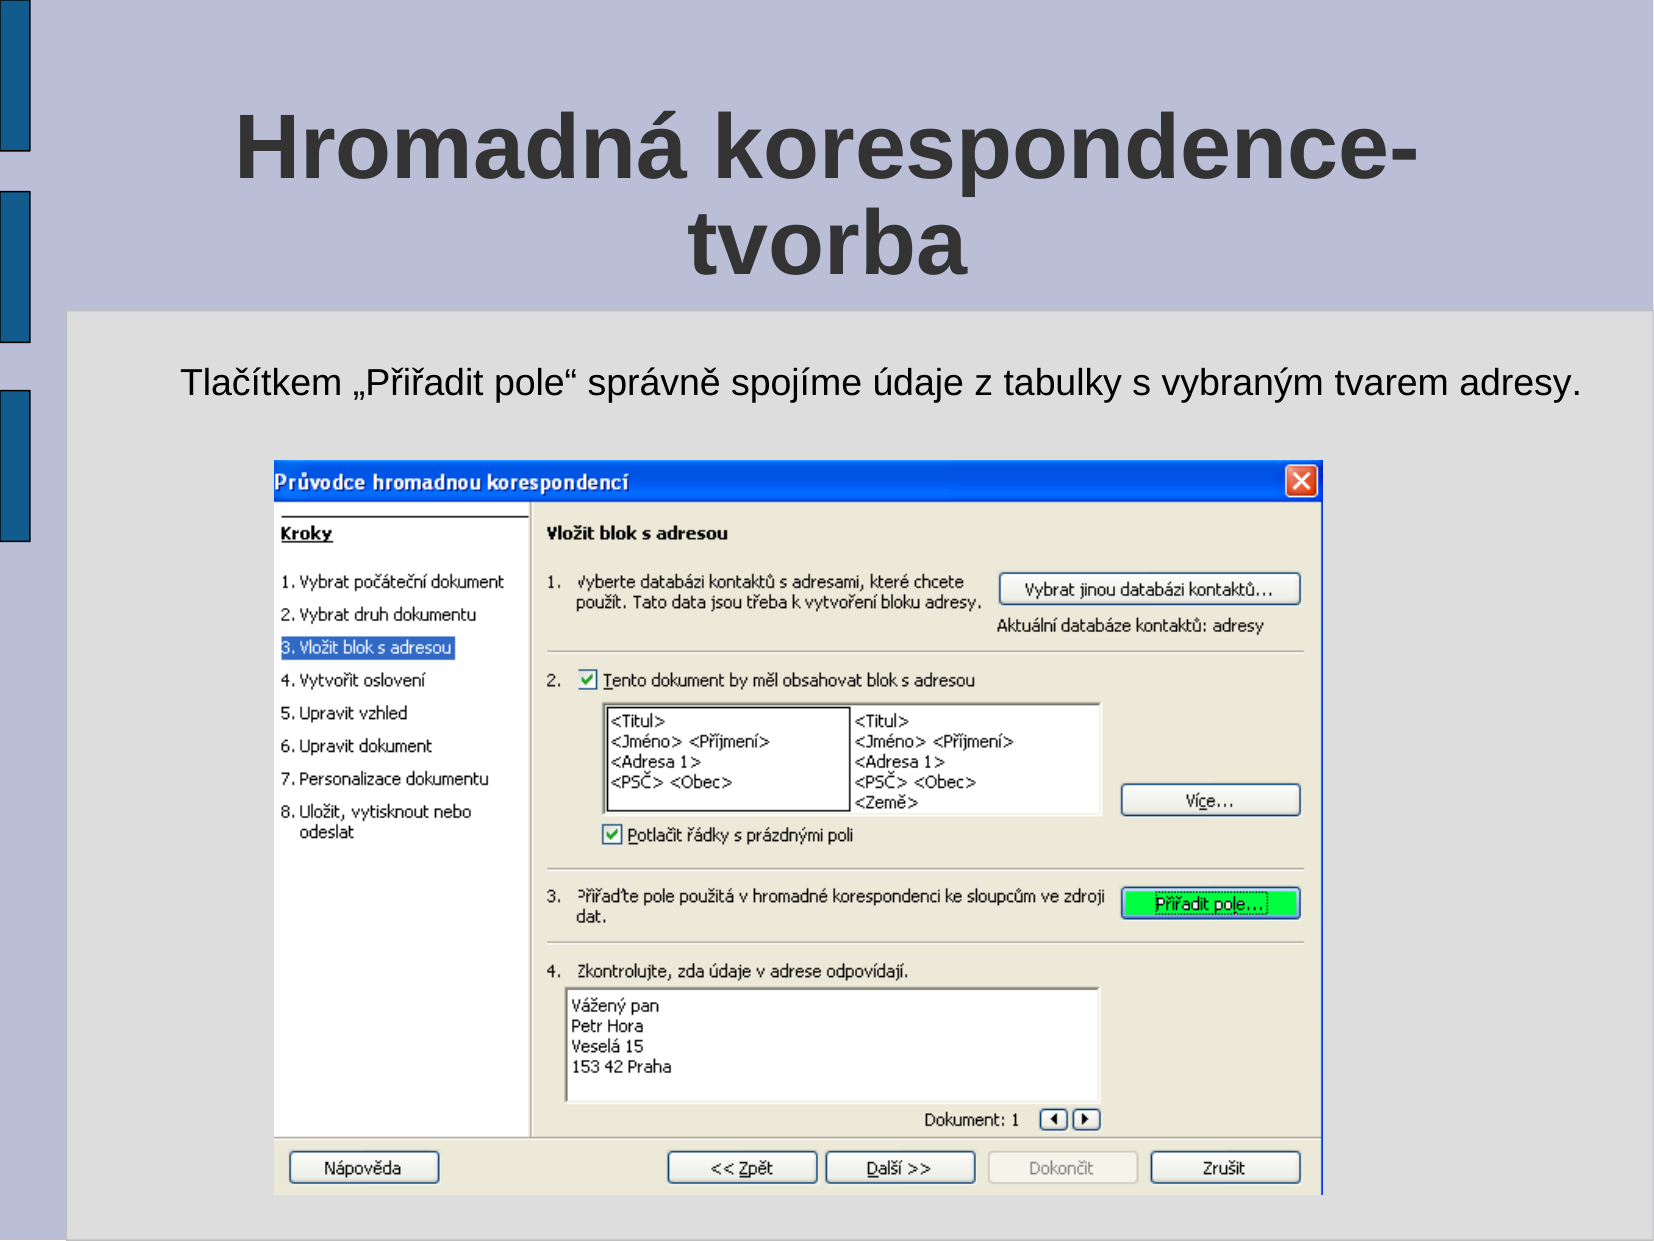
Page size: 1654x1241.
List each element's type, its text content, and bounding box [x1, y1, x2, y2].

picture [274, 460, 1323, 1196]
text_box Tlačítkem „Přiřadit pole“ správně spojíme údaje z tabulky s vybraným tvarem adresy. [165, 354, 1622, 412]
title Hromadná korespondence- tvorba [121, 89, 1534, 301]
